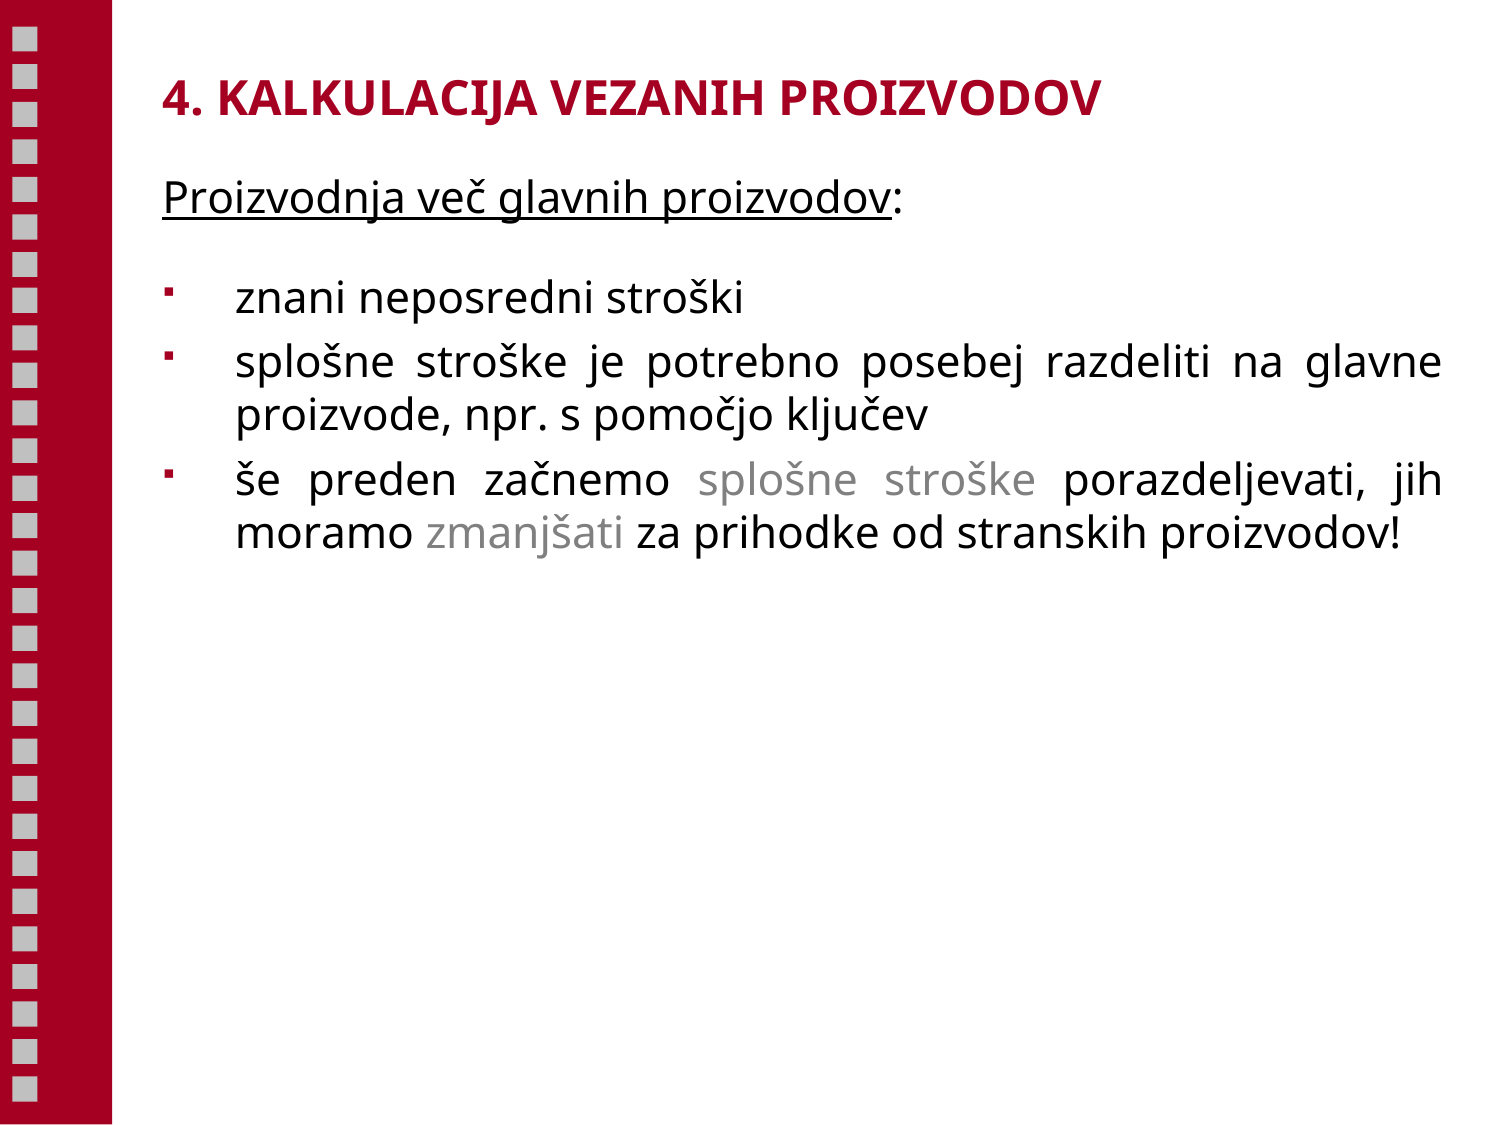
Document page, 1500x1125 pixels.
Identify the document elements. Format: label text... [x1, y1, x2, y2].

text_box 4. KALKULACIJA VEZANIH PROIZVODOV Proizvodnja več glavnih proizvodov: znani neposredni stroški splošne stroške je potrebno posebej razdeliti na glavne proizvode, npr. s pomočjo ključev še preden začnemo splošne stroške porazdeljevati, jih moramo zmanjšati za prihodke od stranskih proizvodov! [147, 66, 1459, 575]
